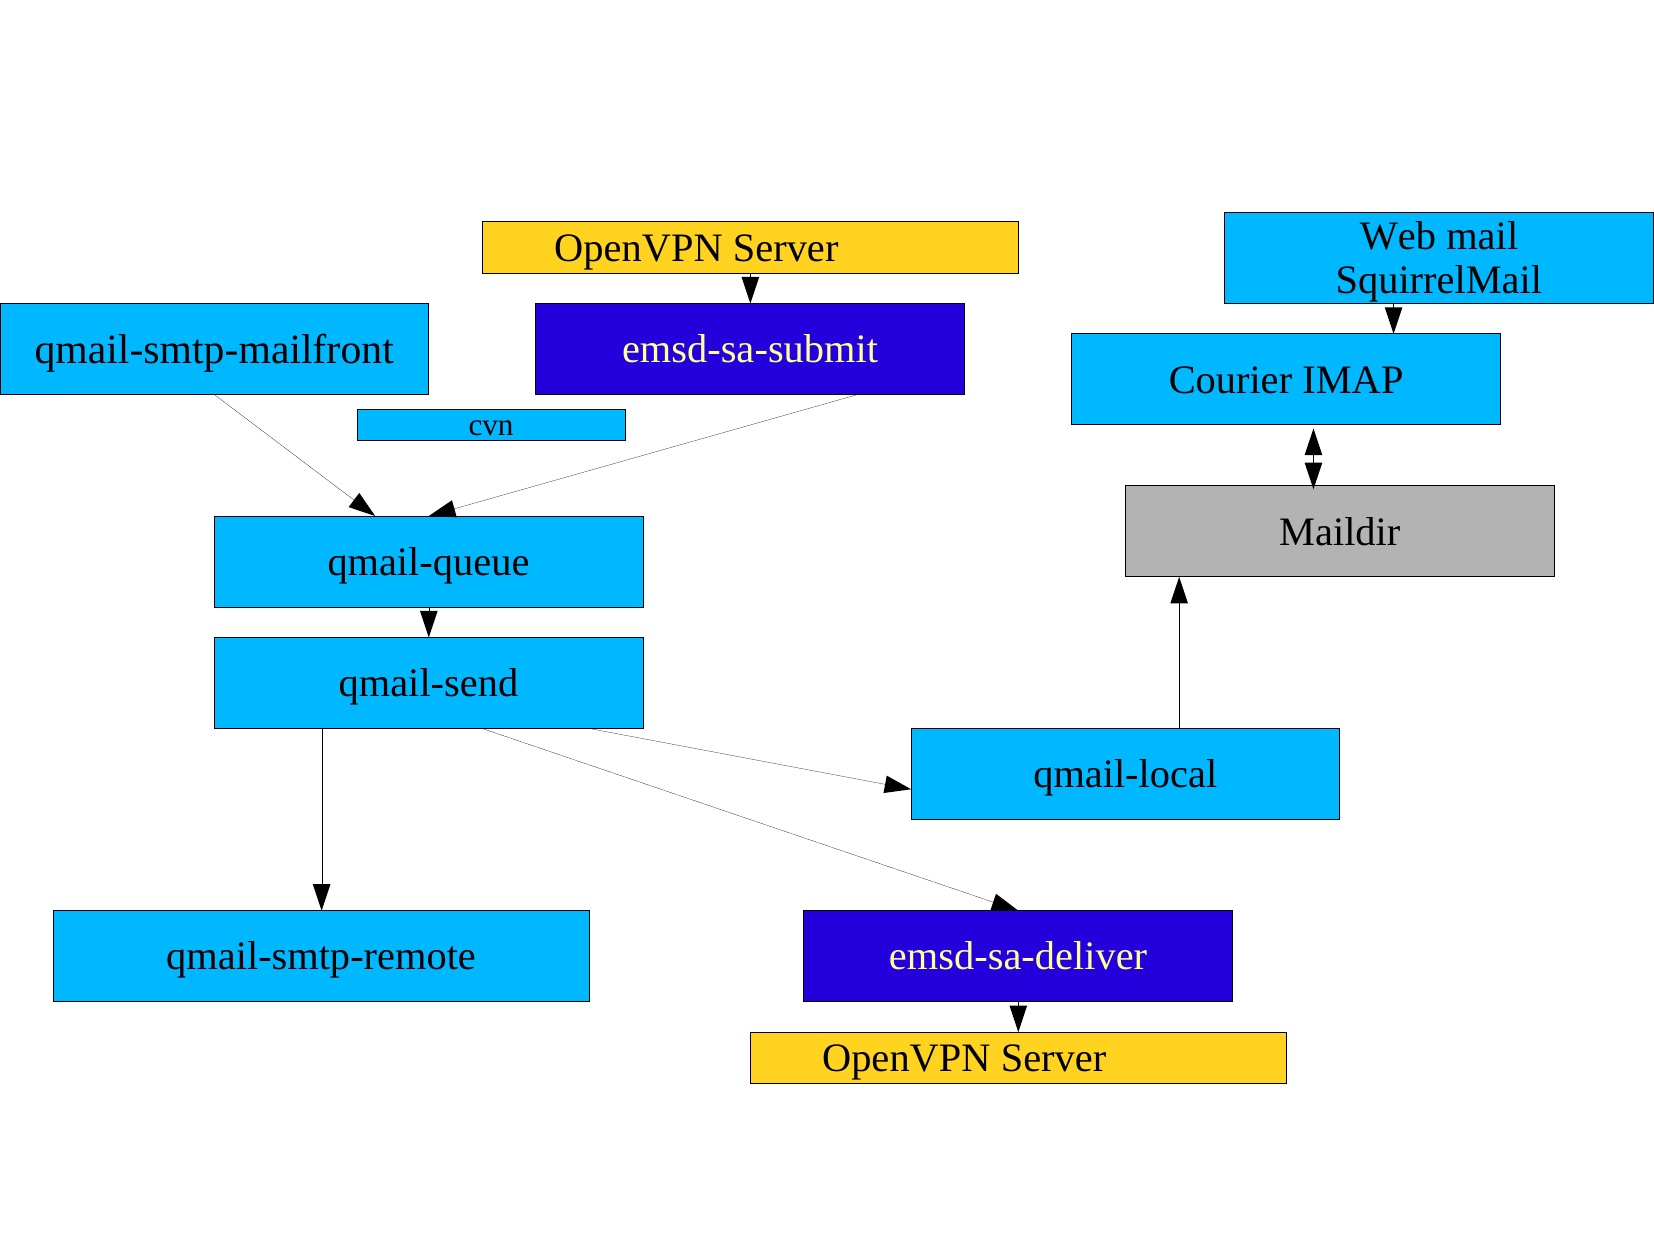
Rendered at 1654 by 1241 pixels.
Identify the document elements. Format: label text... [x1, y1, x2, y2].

text_box qmail-queue [214, 516, 644, 608]
text_box qmail-local [911, 728, 1340, 820]
text_box qmail-send [214, 637, 644, 729]
text_box qmail-smtp-mailfront [0, 303, 429, 395]
text_box OpenVPN Server [750, 1032, 1287, 1084]
text_box Web mail SquirrelMail [1224, 212, 1654, 304]
text_box qmail-smtp-remote [53, 910, 590, 1002]
text_box cvn [357, 409, 626, 441]
text_box OpenVPN Server [482, 221, 1019, 274]
text_box emsd-sa-deliver [803, 910, 1233, 1002]
text_box Maildir [1125, 485, 1555, 577]
text_box emsd-sa-submit [535, 303, 965, 395]
text_box Courier IMAP [1071, 333, 1501, 425]
